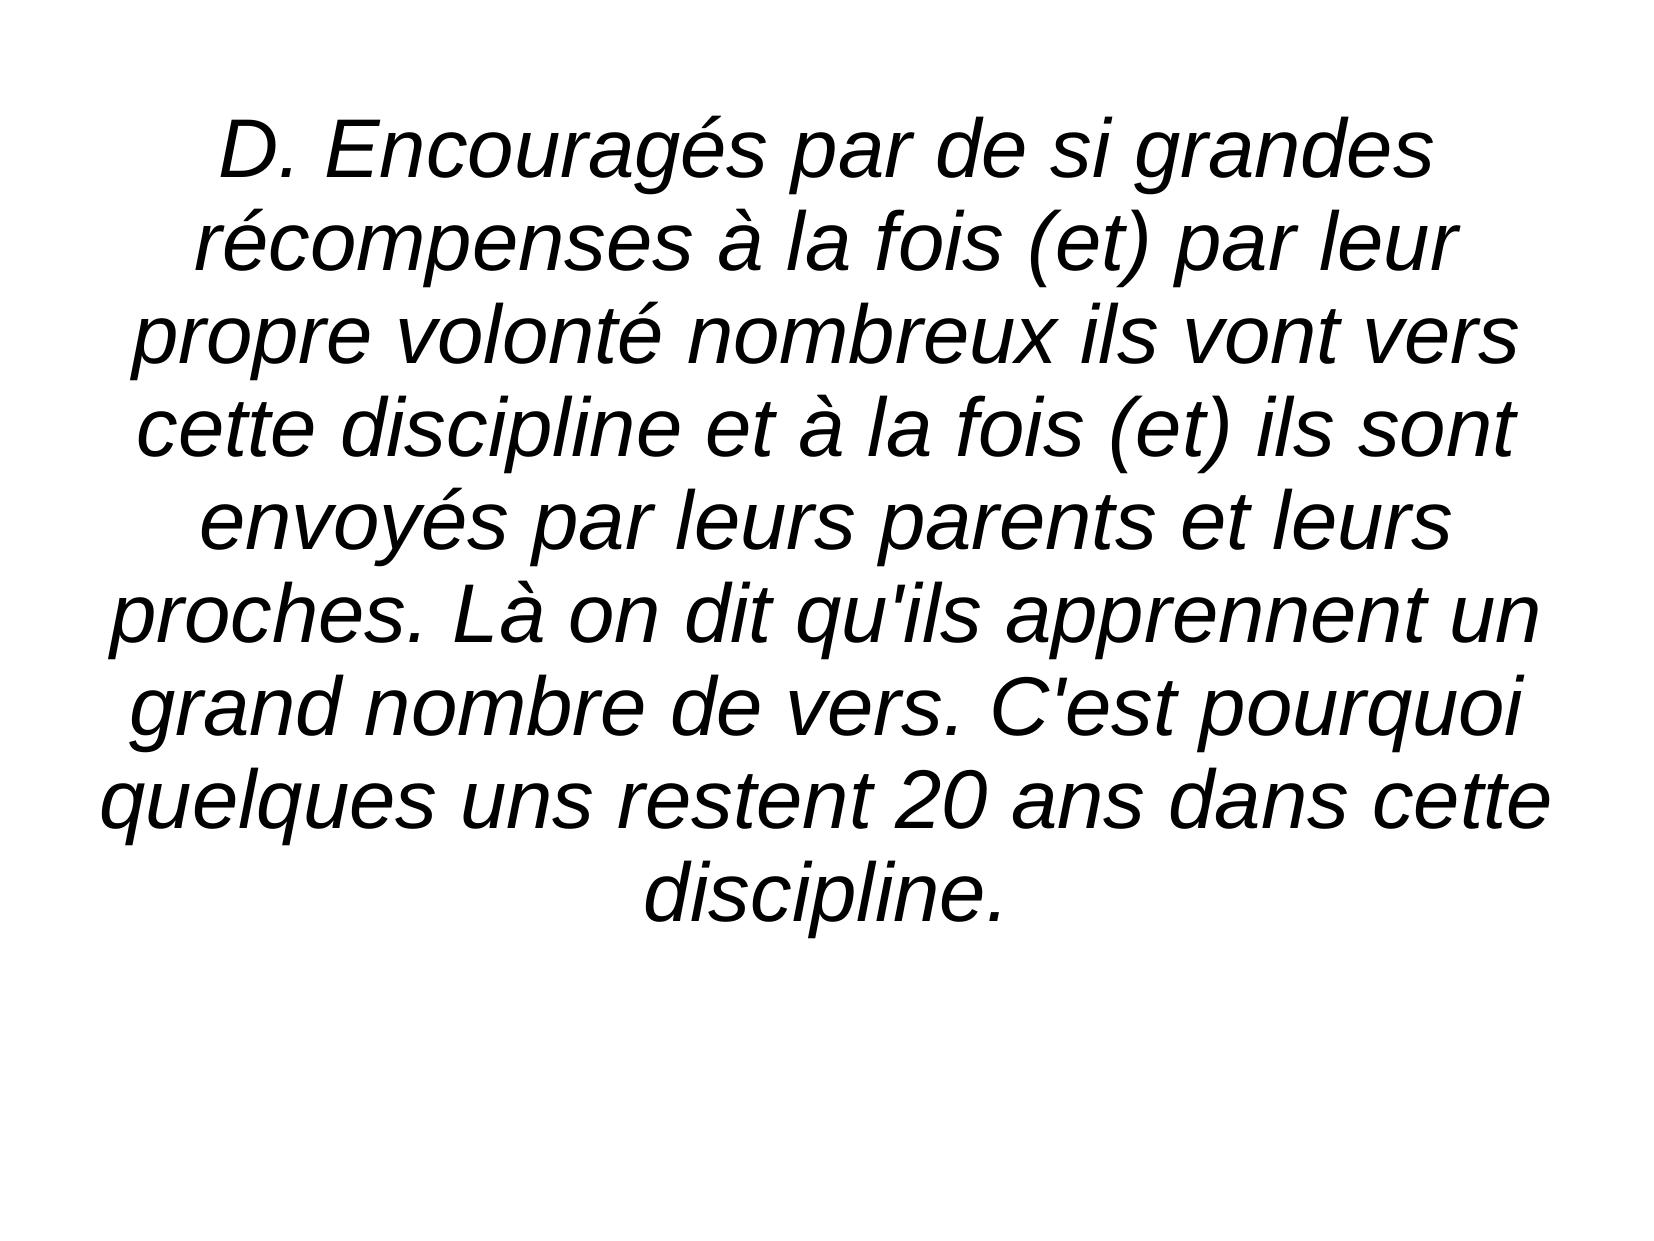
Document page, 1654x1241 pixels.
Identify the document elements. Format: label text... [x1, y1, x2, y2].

subtitle D. Encouragés par de si grandes récompenses à la fois (et) par leur propre volonté nombreux ils vont vers cette discipline et à la fois (et) ils sont envoyés par leurs parents et leurs proches. Là on dit qu'ils apprennent un grand nombre de vers. C'est pourquoi quelques uns restent 20 ans dans cette discipline. [82, 82, 1571, 1109]
